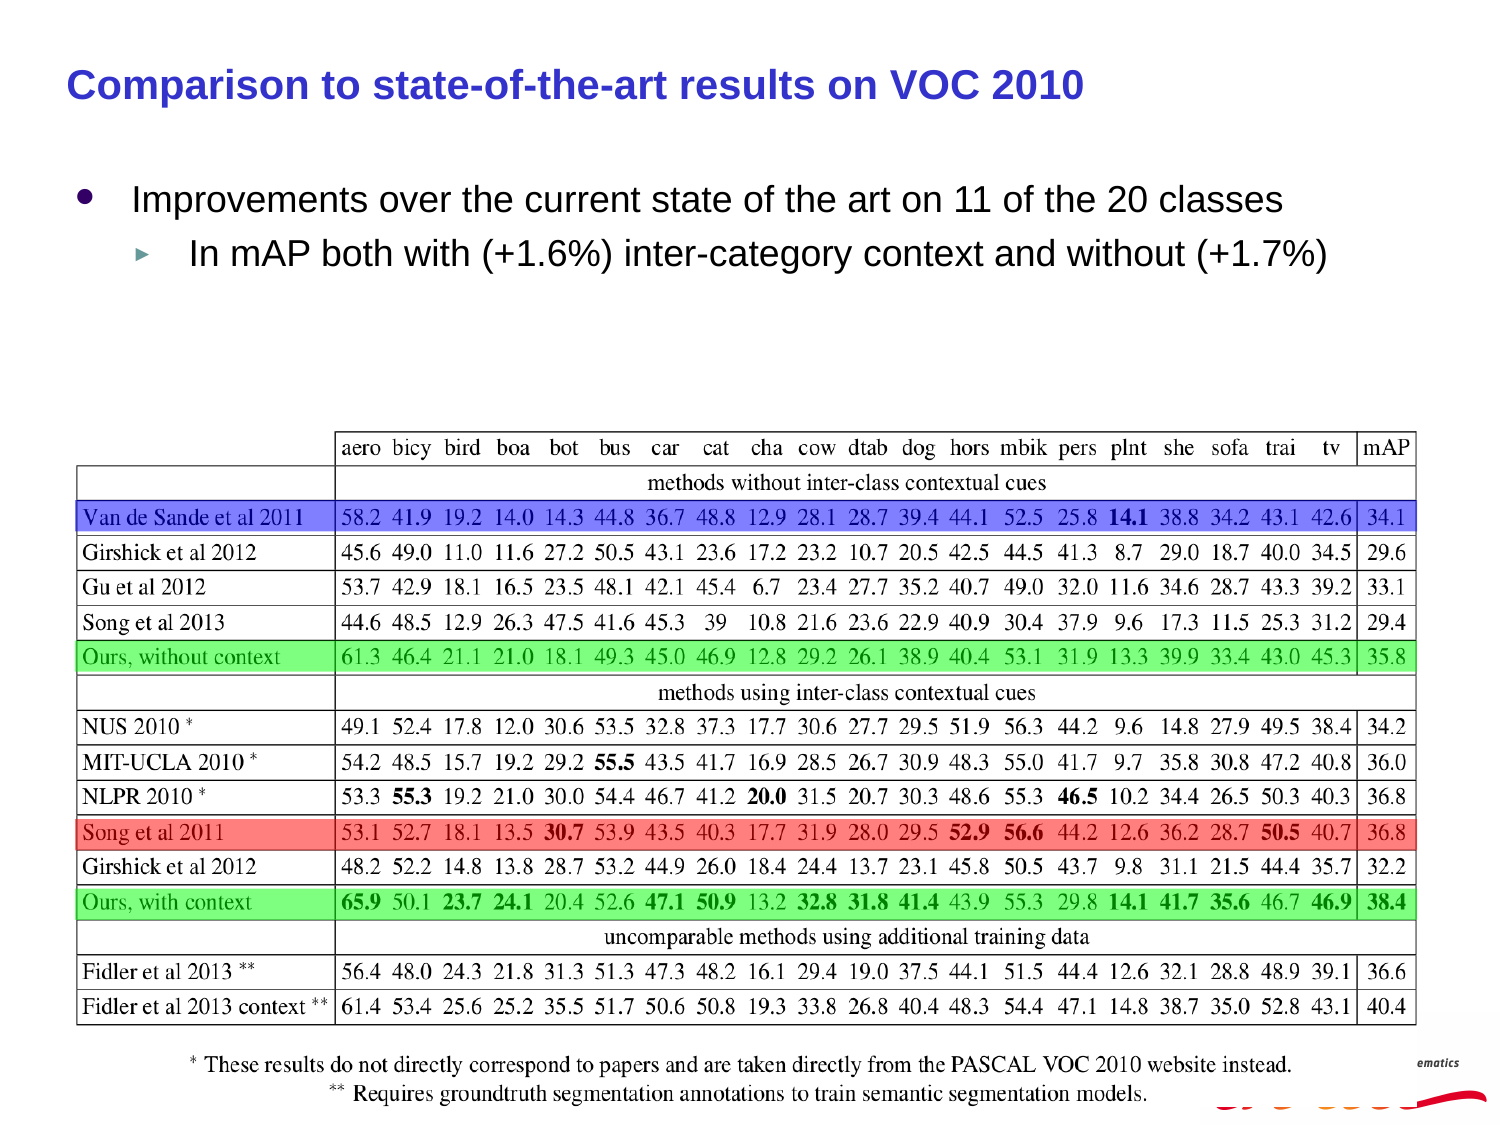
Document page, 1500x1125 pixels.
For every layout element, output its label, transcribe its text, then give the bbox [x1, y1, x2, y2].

text_box [74, 640, 1417, 672]
text_box [75, 500, 1418, 532]
list Improvements over the current state of the art on 11 of the 20 classes In mAP both with (+1.6%) inter-category context and without (+1.7%) [75, 178, 1425, 971]
text_box [75, 819, 1418, 851]
picture [73, 429, 1500, 1125]
title Comparison to state-of-the-art results on VOC 2010 [51, 46, 1459, 123]
text_box [75, 888, 1418, 920]
